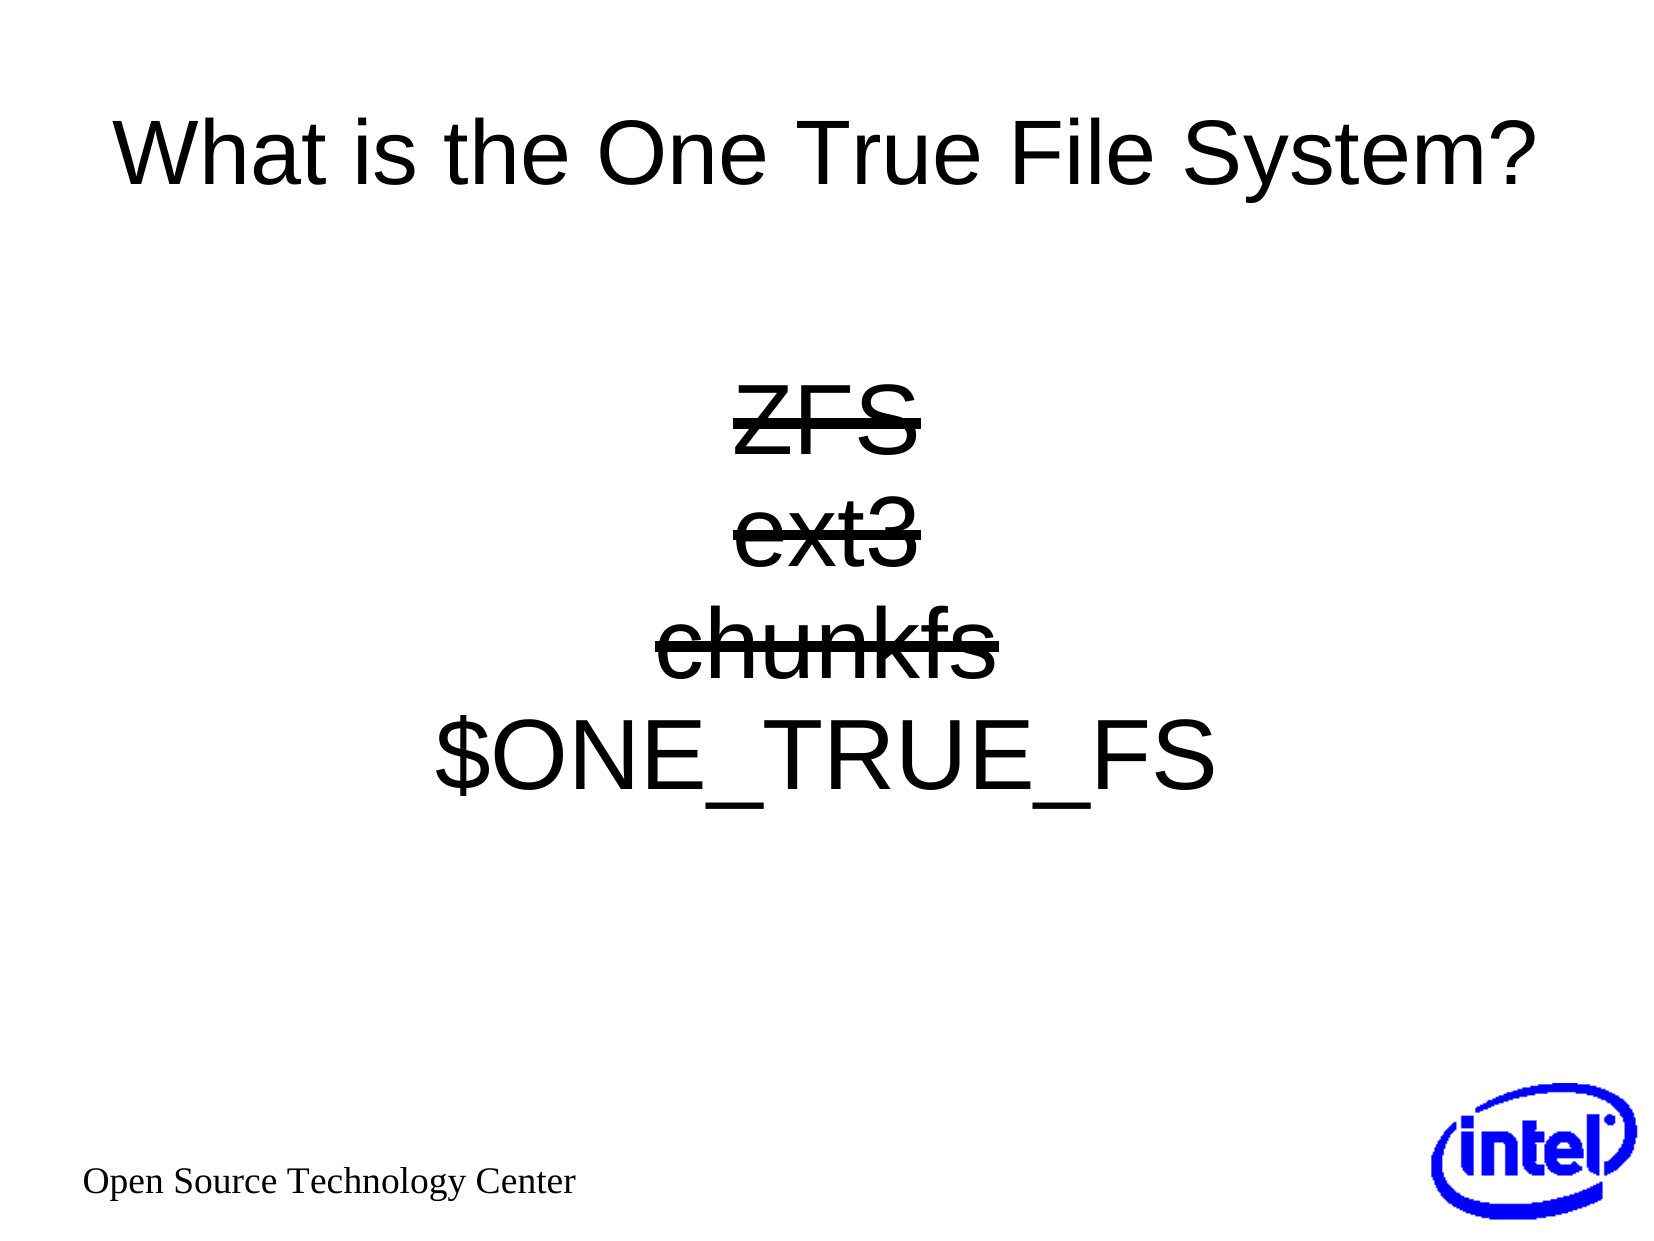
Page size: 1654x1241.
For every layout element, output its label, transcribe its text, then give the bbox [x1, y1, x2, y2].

picture [1430, 1083, 1639, 1223]
subtitle ZFS ext3 chunkfs $ONE_TRUE_FS [82, 290, 1571, 1109]
title What is the One True File System? [82, 49, 1571, 257]
